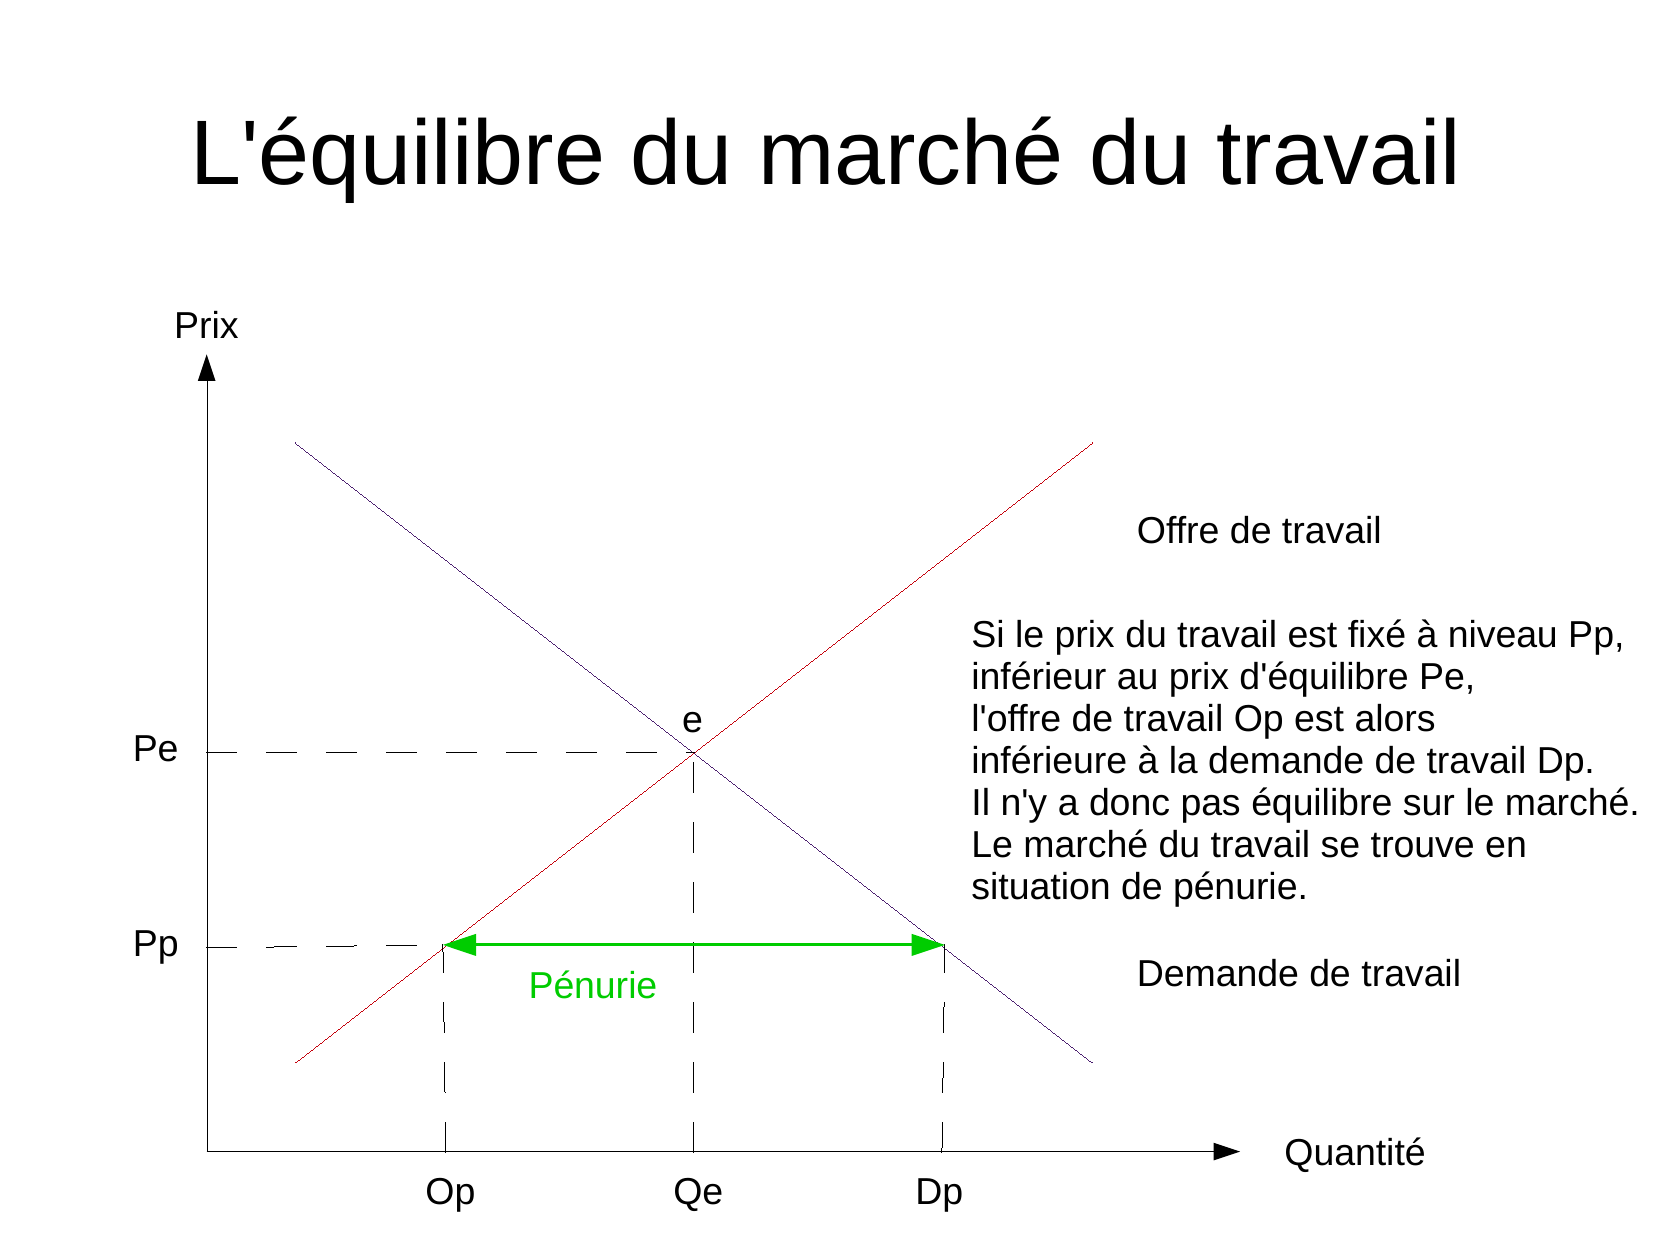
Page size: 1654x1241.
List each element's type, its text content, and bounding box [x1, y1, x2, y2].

text_box Pp [118, 915, 194, 973]
text_box Demande de travail [1122, 944, 1477, 1002]
text_box e [667, 690, 718, 748]
text_box Offre de travail [1122, 501, 1398, 559]
text_box Dp [900, 1163, 981, 1221]
text_box Op [410, 1163, 491, 1221]
text_box Prix [159, 297, 254, 355]
title L'équilibre du marché du travail [82, 49, 1571, 257]
text_box Pénurie [513, 956, 673, 1014]
text_box Pe [118, 720, 194, 778]
text_box Si le prix du travail est fixé à niveau Pp, inférieur au prix d'équilibre Pe, l'offre de travail Op est alors inférieure à la demande de travail Dp. Il n'y a donc pas équilibre sur le marché. Le marché du travail se trouve en situation de pénurie. [956, 606, 1654, 912]
text_box Qe [658, 1163, 739, 1221]
text_box Quantité [1269, 1124, 1442, 1182]
